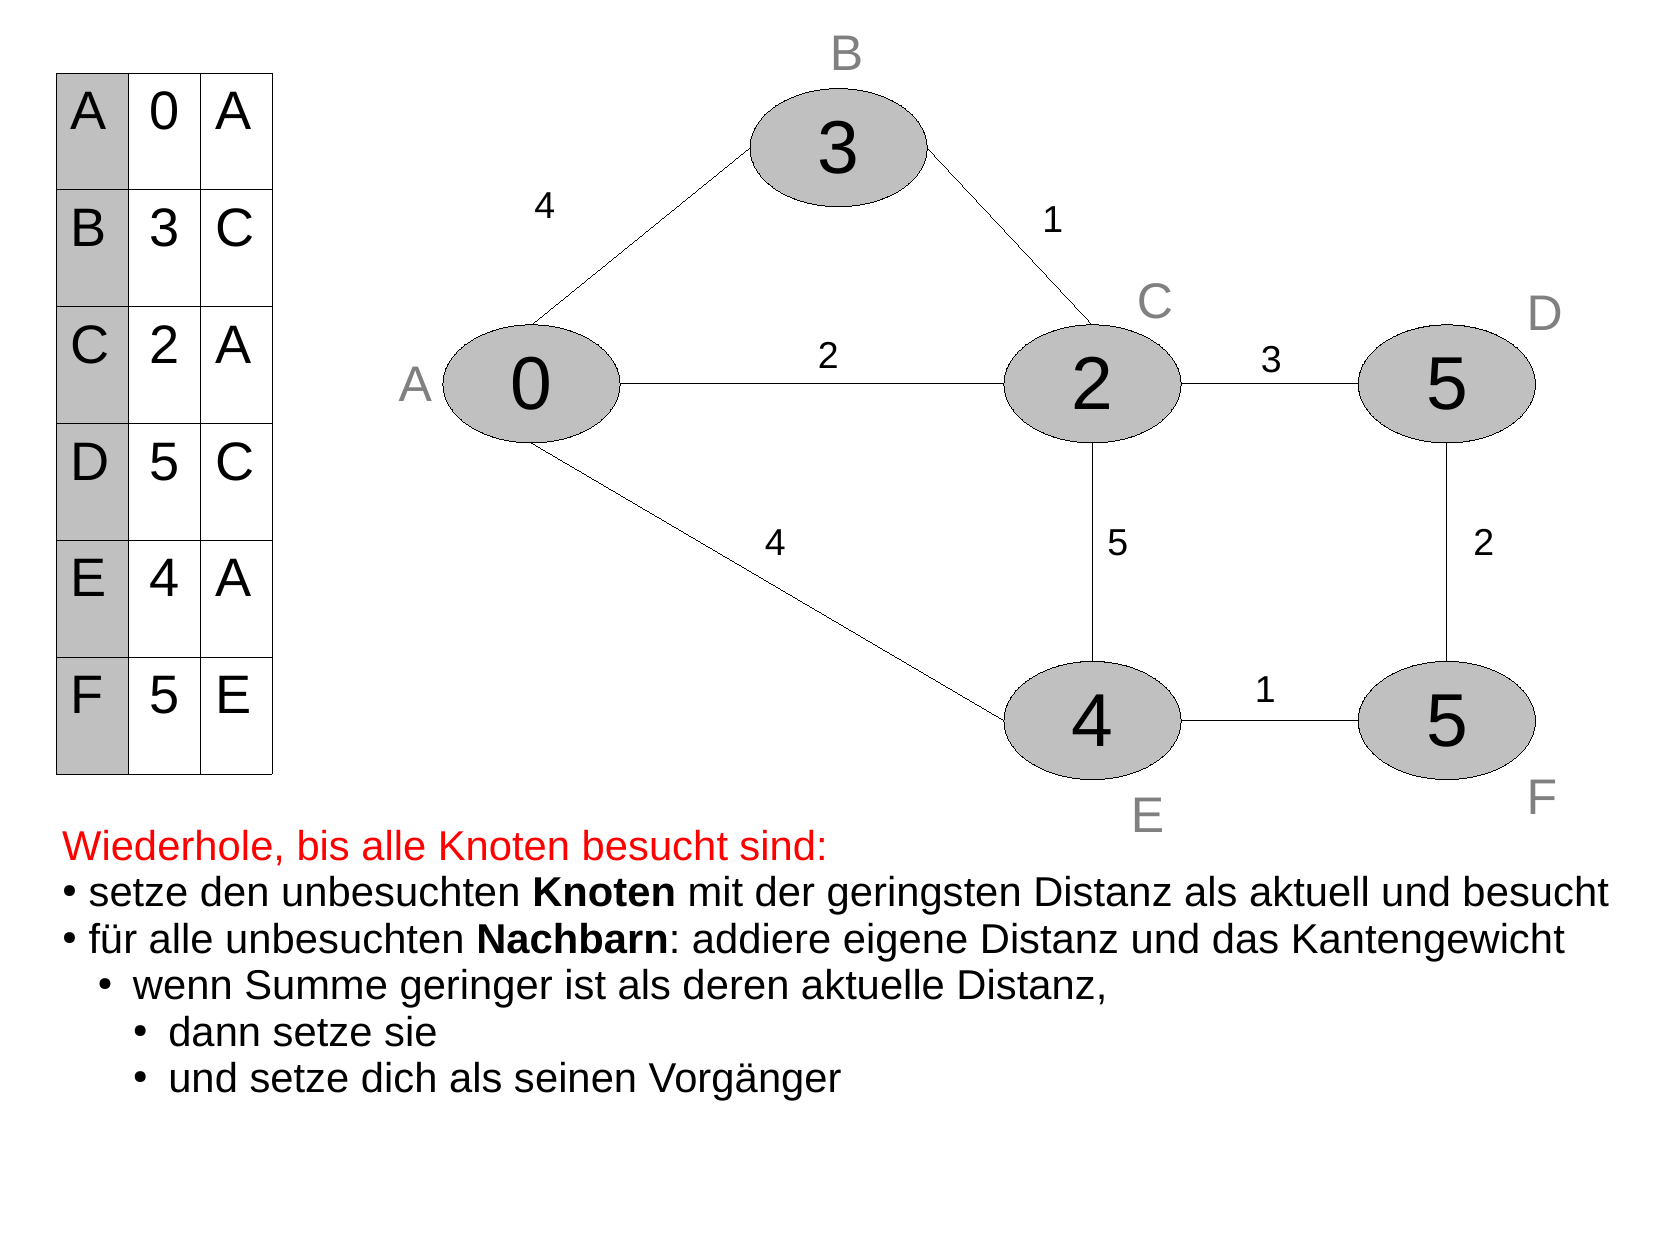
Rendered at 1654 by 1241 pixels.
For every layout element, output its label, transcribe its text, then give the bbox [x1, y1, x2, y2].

text_box 5 [1358, 661, 1536, 780]
text_box E [1116, 779, 1176, 815]
table_cell E [57, 541, 128, 657]
table_cell 3 [129, 190, 200, 306]
text_box 2 [803, 326, 863, 384]
table_cell D [57, 424, 128, 540]
text_box 2 [1458, 513, 1518, 585]
table_cell 4 [129, 541, 200, 657]
text_box 3 [1246, 330, 1306, 390]
table_cell A [201, 541, 272, 657]
text_box 1 [1240, 661, 1300, 725]
table_header 0 [129, 74, 200, 189]
table_cell 5 [129, 658, 200, 774]
text_box 5 [1358, 324, 1536, 443]
text_box 4 [1003, 661, 1182, 780]
table_cell E [201, 658, 272, 774]
text_box 4 [519, 177, 579, 235]
text_box 5 [1092, 513, 1152, 573]
table_cell 5 [129, 424, 200, 540]
text_box 3 [750, 89, 928, 207]
text_box 1 [1027, 191, 1087, 249]
table_cell C [57, 307, 128, 423]
text_box A [383, 348, 473, 426]
table_cell C [201, 190, 272, 306]
table_cell C [201, 424, 272, 540]
text_box F [1511, 761, 1601, 815]
text_box C [1122, 265, 1211, 361]
table_cell B [57, 190, 128, 306]
table_header A [57, 74, 128, 189]
table_header A [201, 74, 272, 189]
text_box B [814, 17, 904, 89]
text_box 0 [461, 324, 621, 443]
text_box D [1511, 277, 1601, 367]
text_box 2 [1003, 324, 1182, 443]
table_cell F [57, 658, 128, 774]
table_cell A [201, 307, 272, 423]
table_cell 2 [129, 307, 200, 423]
text_box Wiederhole, bis alle Knoten besucht sind: setze den unbesuchten Knoten mit der geringsten Distanz als aktuell und besucht für alle unbesuchten Nachbarn: addiere eigene Distanz und das Kantengewicht wenn Summe geringer ist als deren aktuelle Distanz, dann setze sie und setze dich als seinen Vorgänger [47, 815, 1654, 1113]
text_box 4 [750, 513, 810, 571]
